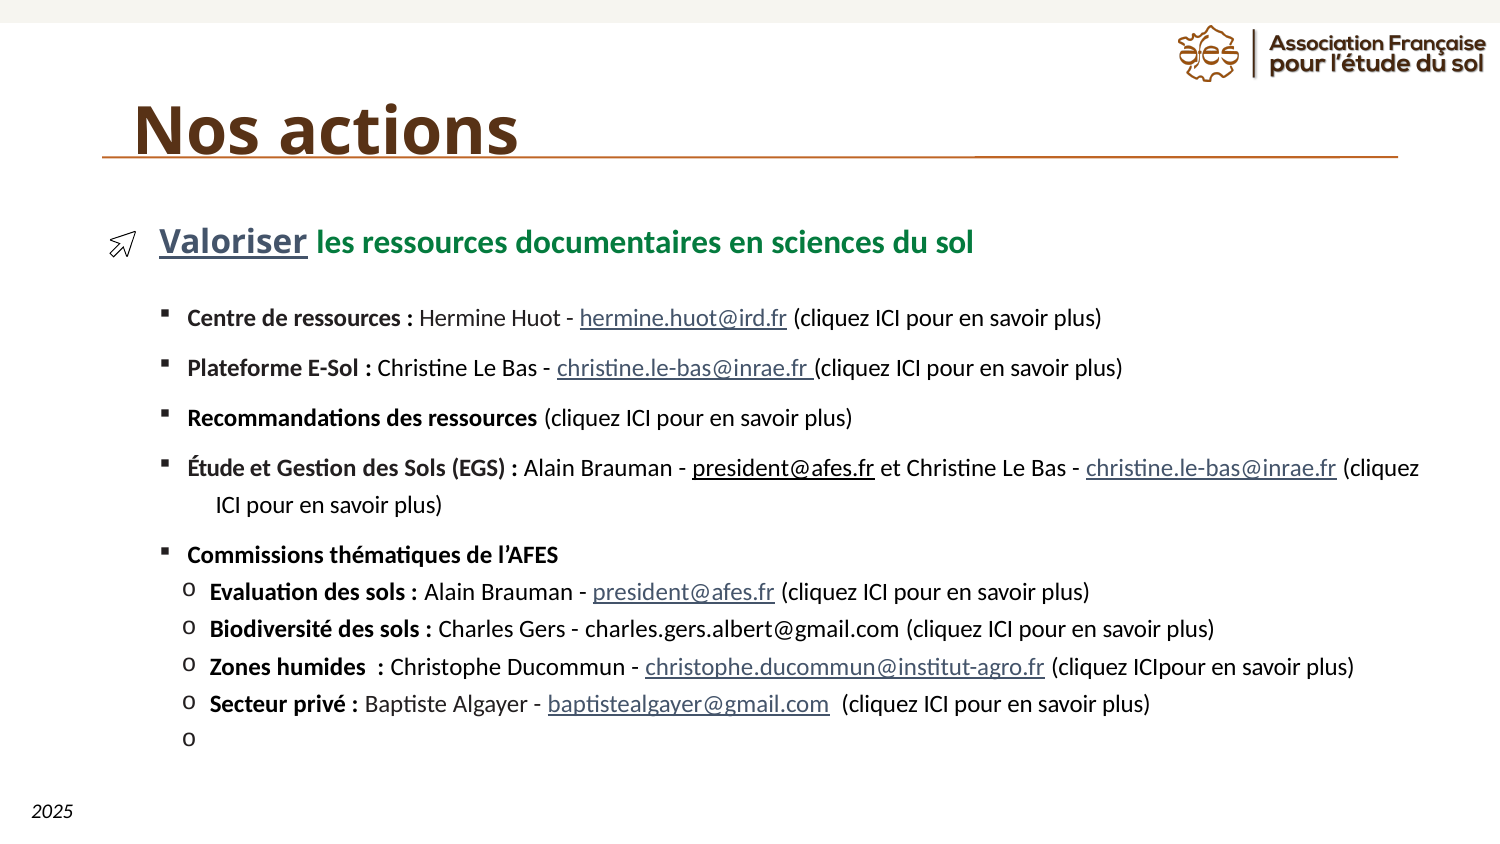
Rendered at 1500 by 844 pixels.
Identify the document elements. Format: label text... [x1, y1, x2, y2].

text_box Catégorie 1 [1173, 46, 1178, 95]
picture [99, 221, 146, 268]
text_box Evaluation des sols : Alain Brauman - president@afes.fr (cliquez ICI pour en savoir plus) Biodiversité des sols : Charles Gers - charles.gers.albert@gmail.com (cliquez ICI pour en savoir plus) Zones humides : Christophe Ducommun - christophe.ducommun@institut-agro.fr (cliquez ICI pour en savoir plus) Secteur privé : Baptiste Algayer - baptistealgayer@gmail.com (cliquez ICI pour en savoir plus) [167, 560, 1423, 763]
text_box Valoriser les ressources documentaires en sciences du sol [145, 206, 1310, 313]
text_box 2025 [16, 786, 766, 830]
picture [1178, 24, 1500, 96]
text_box Centre de ressources : Hermine Huot - hermine.huot@ird.fr (cliquez ICI pour en savoir plus) Plateforme E-Sol : Christine Le Bas - christine.le-bas@inrae.fr (cliquez ICI pour en savoir plus) Recommandations des ressources (cliquez ICI pour en savoir plus) Étude et Gestion des Sols (EGS) : Alain Brauman - president@afes.fr et Christine Le Bas - christine.le-bas@inrae.fr (cliquez ICI pour en savoir plus) Commissions thématiques de l’AFES [145, 286, 1453, 576]
title Nos actions [83, 46, 1350, 183]
